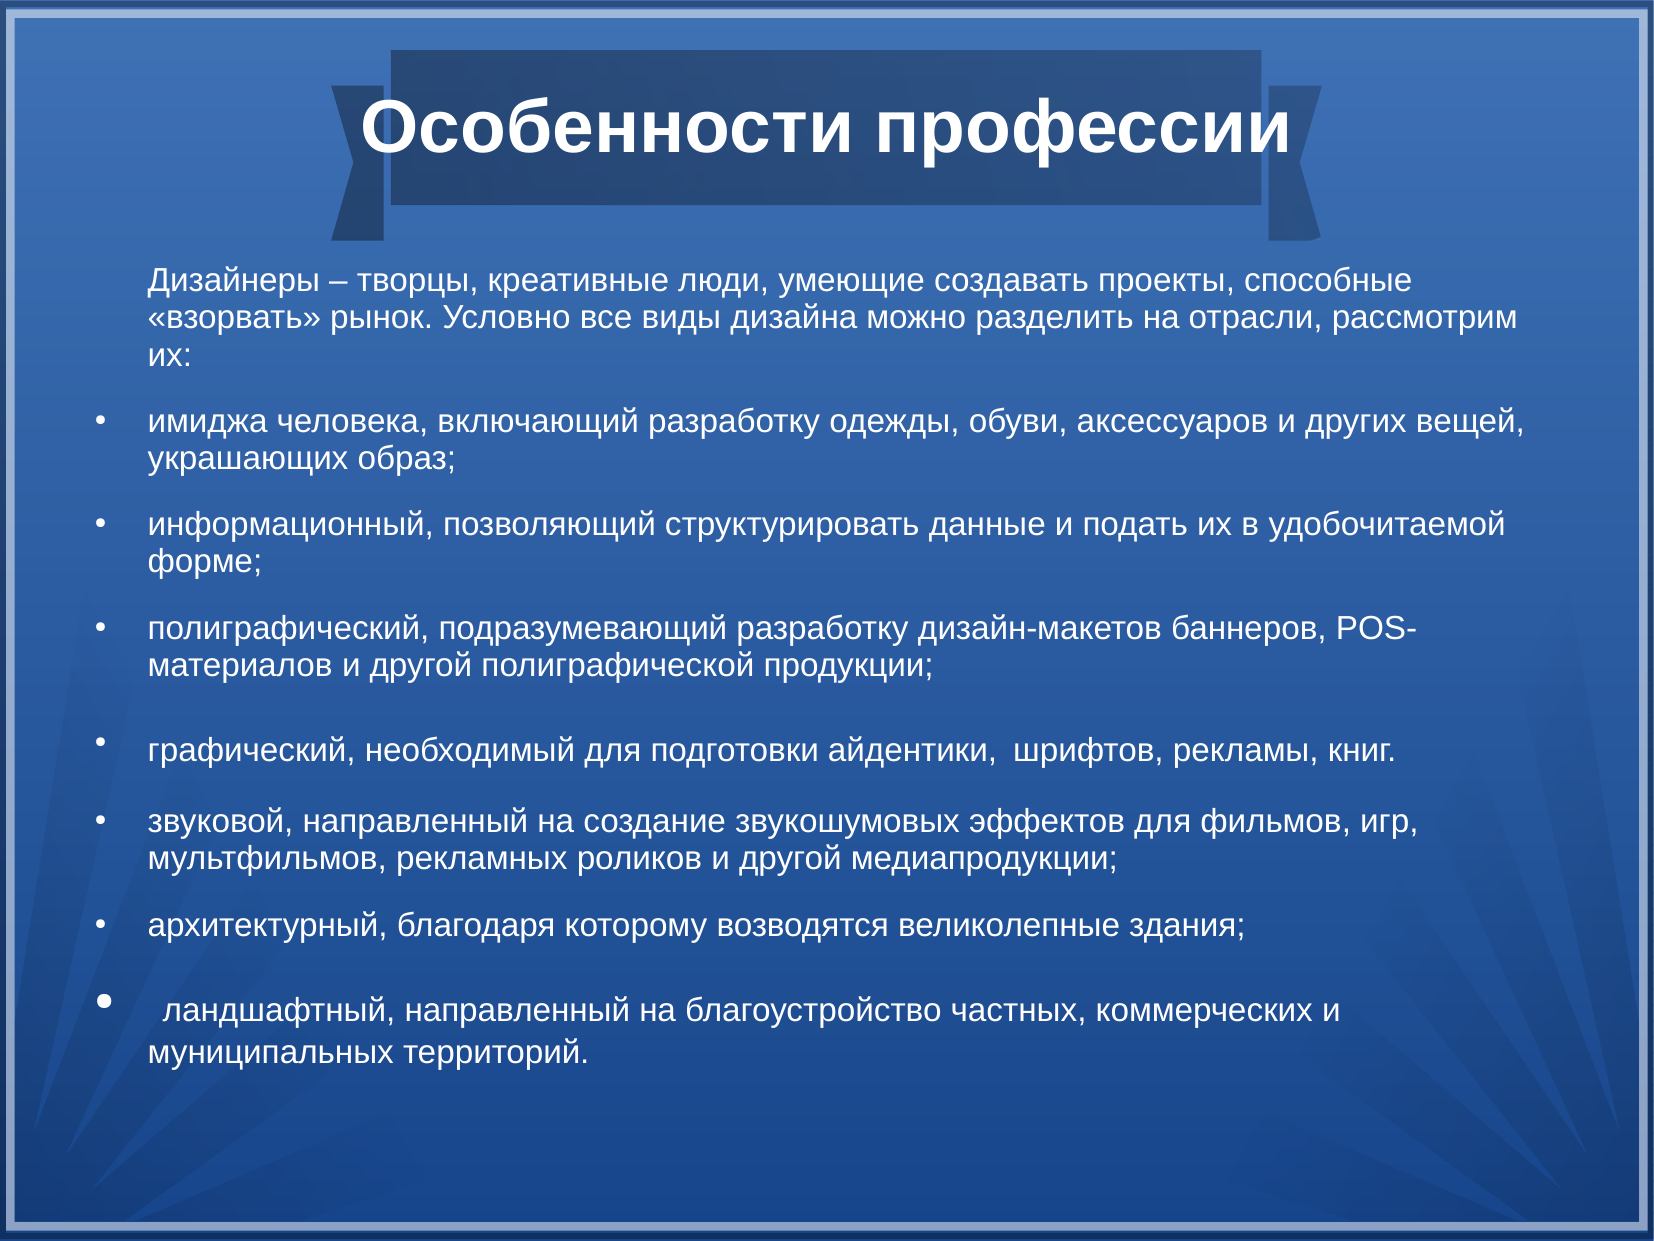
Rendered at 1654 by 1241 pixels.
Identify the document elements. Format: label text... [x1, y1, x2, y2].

list Дизайнеры – творцы, креативные люди, умеющие создавать проекты, способные «взорвать» рынок. Условно все виды дизайна можно разделить на отрасли, рассмотрим их: имиджа человека, включающий разработку одежды, обуви, аксессуаров и других вещей, украшающих образ; информационный, позволяющий структурировать данные и подать их в удобочитаемой форме; полиграфический, подразумевающий разработку дизайн-макетов баннеров, POS-материалов и другой полиграфической продукции; графический, необходимый для подготовки айдентики, шрифтов, рекламы, книг. звуковой, направленный на создание звукошумовых эффектов для фильмов, игр, мультфильмов, рекламных роликов и другой медиапродукции; архитектурный, благодаря которому возводятся великолепные здания; ландшафтный, направленный на благоустройство частных, коммерческих и муниципальных территорий. [76, 261, 1565, 1152]
title Особенности профессии [354, 23, 1300, 229]
